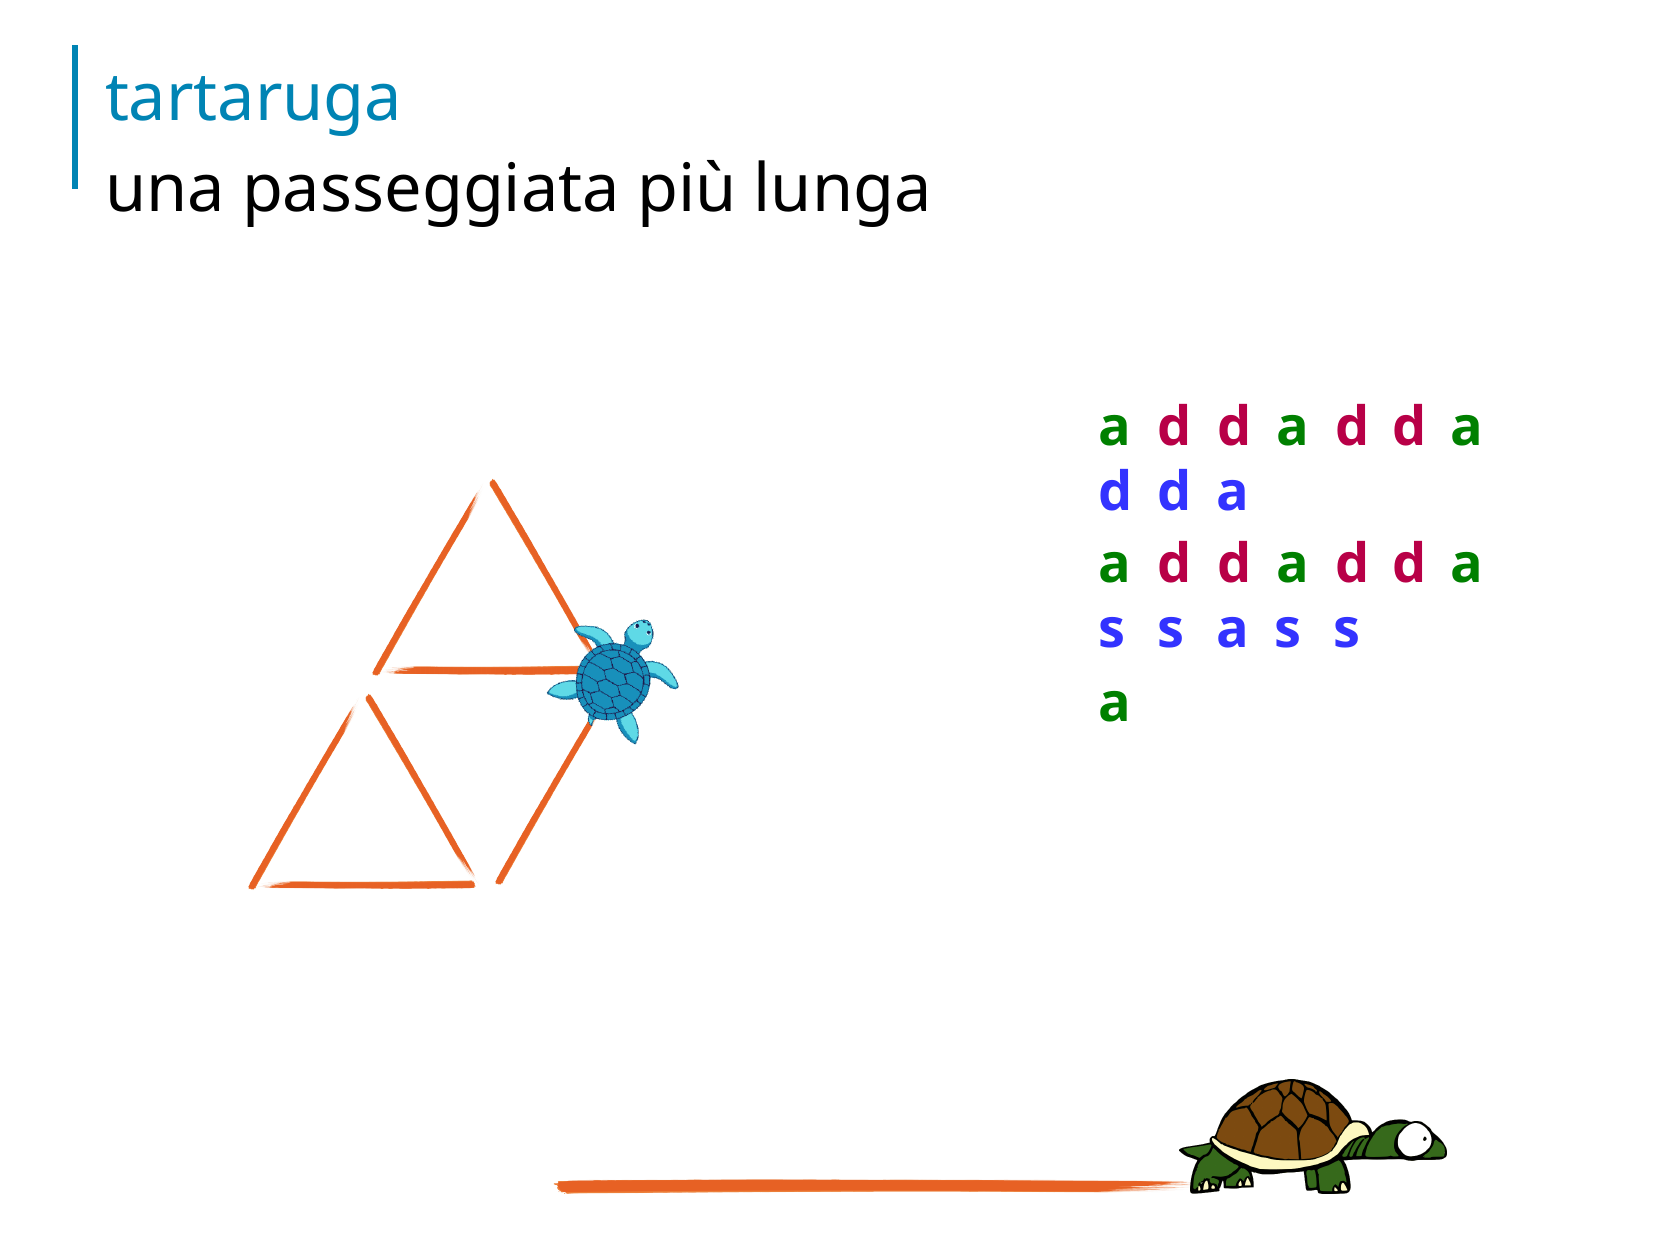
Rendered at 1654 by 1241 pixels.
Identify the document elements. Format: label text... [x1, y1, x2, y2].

text_box a [1454, 384, 1512, 473]
text_box d [1377, 520, 1454, 609]
text_box a [1084, 674, 1160, 749]
text_box d [1142, 472, 1201, 537]
text_box a [1201, 472, 1278, 537]
text_box a [1083, 520, 1142, 609]
text_box a [1454, 520, 1512, 609]
text_box d [1377, 384, 1454, 473]
picture [370, 477, 699, 887]
text_box s [1259, 609, 1318, 674]
text_box s [1142, 609, 1201, 674]
title tartaruga una passeggiata più lunga [105, 49, 1571, 200]
text_box a [1083, 383, 1142, 472]
text_box d [1142, 537, 1202, 609]
text_box s [1318, 609, 1392, 674]
picture [246, 692, 481, 892]
text_box d [1320, 520, 1377, 609]
text_box a [1261, 383, 1320, 472]
picture [553, 1079, 1447, 1194]
text_box s [1084, 609, 1142, 674]
text_box d [1084, 472, 1142, 537]
text_box a [1261, 520, 1320, 609]
text_box a [1201, 609, 1259, 674]
text_box d [1202, 383, 1261, 472]
text_box d [1142, 383, 1202, 472]
text_box d [1202, 537, 1261, 609]
text_box d [1320, 383, 1397, 472]
